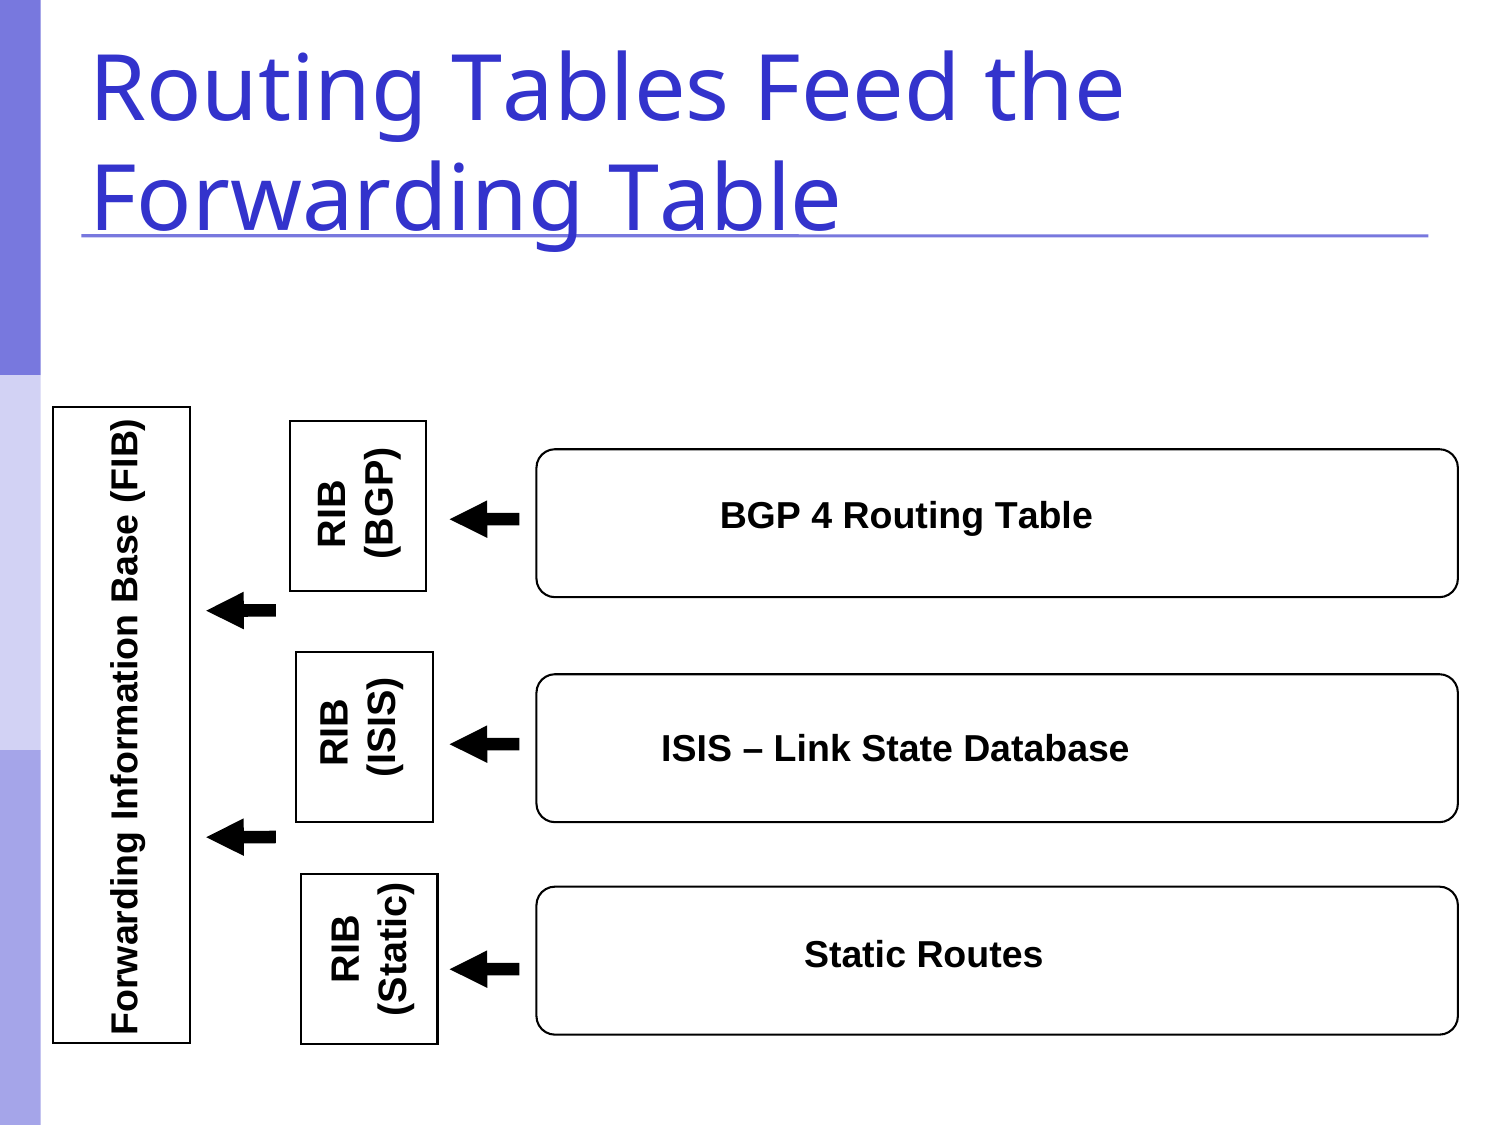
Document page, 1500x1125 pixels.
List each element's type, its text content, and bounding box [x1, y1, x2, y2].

text_box Routing Tables Feed the Forwarding Table [75, 21, 1426, 257]
text_box Forwarding Information Base (FIB) [92, 403, 153, 1051]
text_box RIB (BGP) [298, 431, 409, 575]
text_box ISIS – Link State Database [646, 716, 1146, 777]
text_box BGP 4 Routing Table [704, 483, 1109, 544]
text_box Static Routes [789, 922, 1059, 983]
text_box RIB (Static) [311, 866, 422, 1032]
text_box RIB (ISIS) [300, 661, 411, 793]
